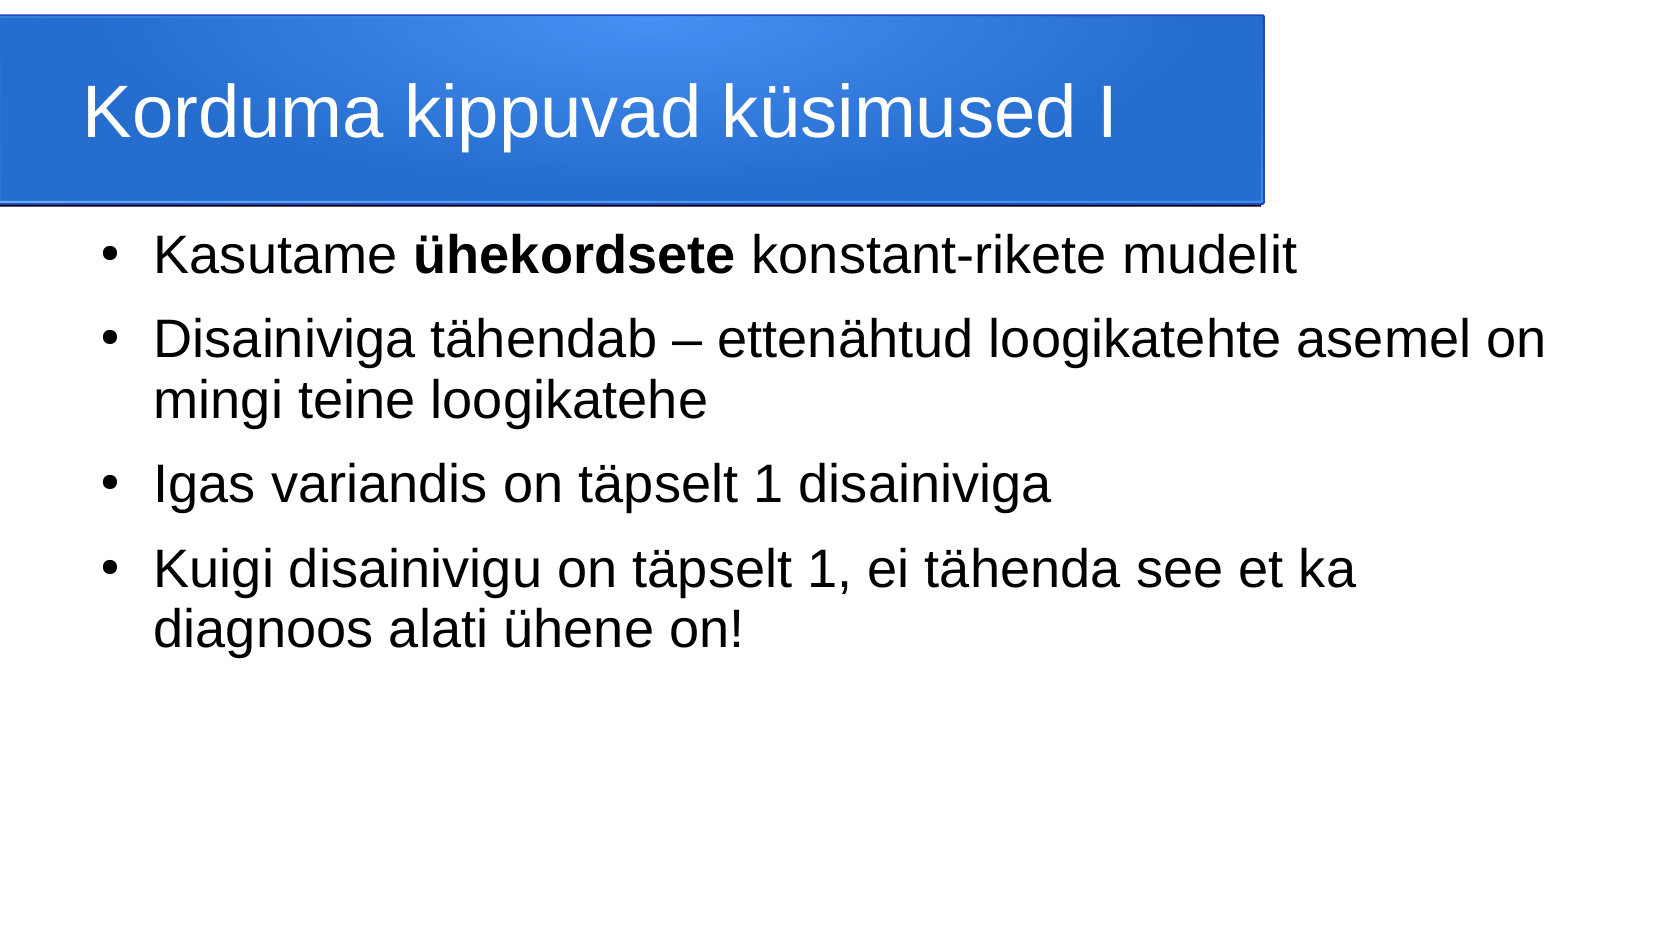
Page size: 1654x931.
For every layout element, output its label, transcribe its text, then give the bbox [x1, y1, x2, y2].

list Kasutame ühekordsete konstant-rikete mudelit Disainiviga tähendab – ettenähtud loogikatehte asemel on mingi teine loogikatehe Igas variandis on täpselt 1 disainiviga Kuigi disainivigu on täpselt 1, ei tähenda see et ka diagnoos alati ühene on! [82, 224, 1571, 764]
title Korduma kippuvad küsimused I [82, 35, 1235, 189]
